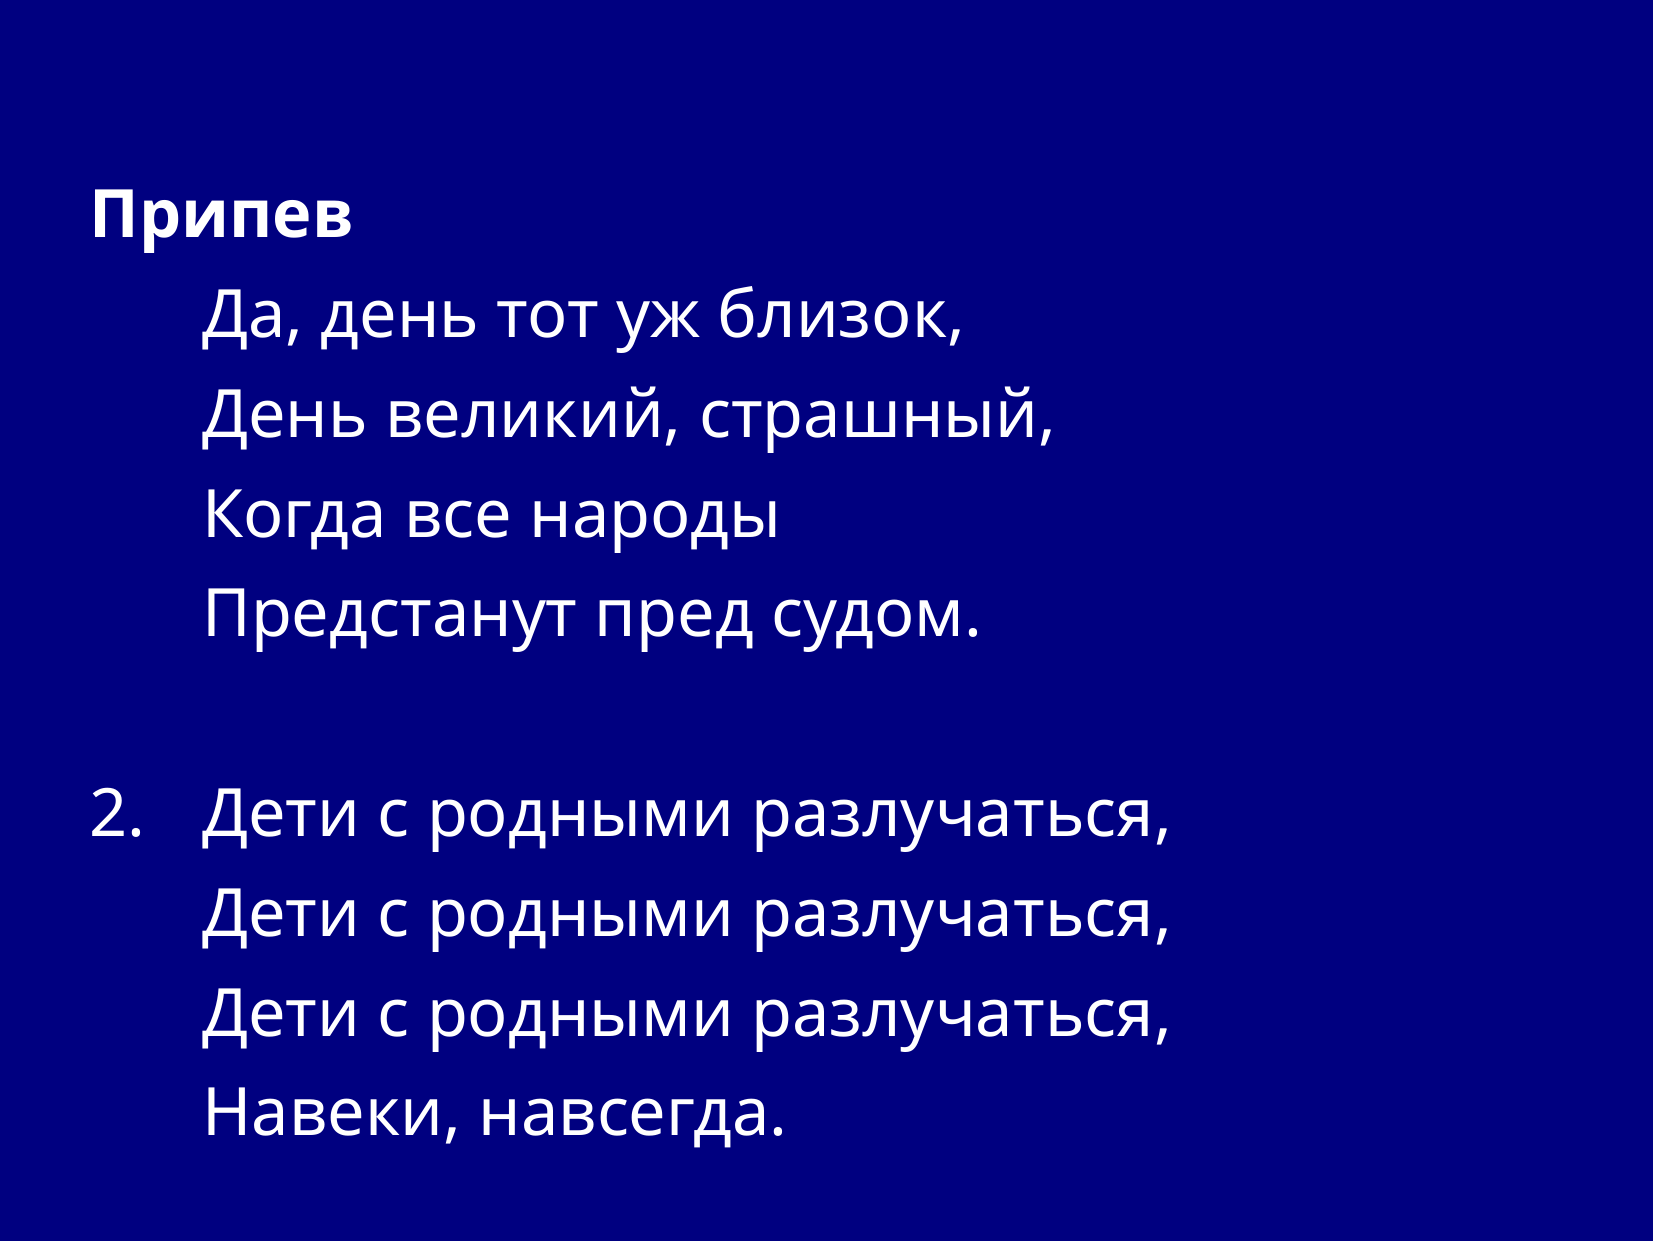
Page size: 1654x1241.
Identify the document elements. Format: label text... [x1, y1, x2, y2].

text_box Припев Да, день тот уж близок, День великий, страшный, Когда все народы Предстанут пред судом. 2. Дети с родными разлучаться, Дети с родными разлучаться, Дети с родными разлучаться, Навеки, навсегда. [75, 150, 1576, 1163]
